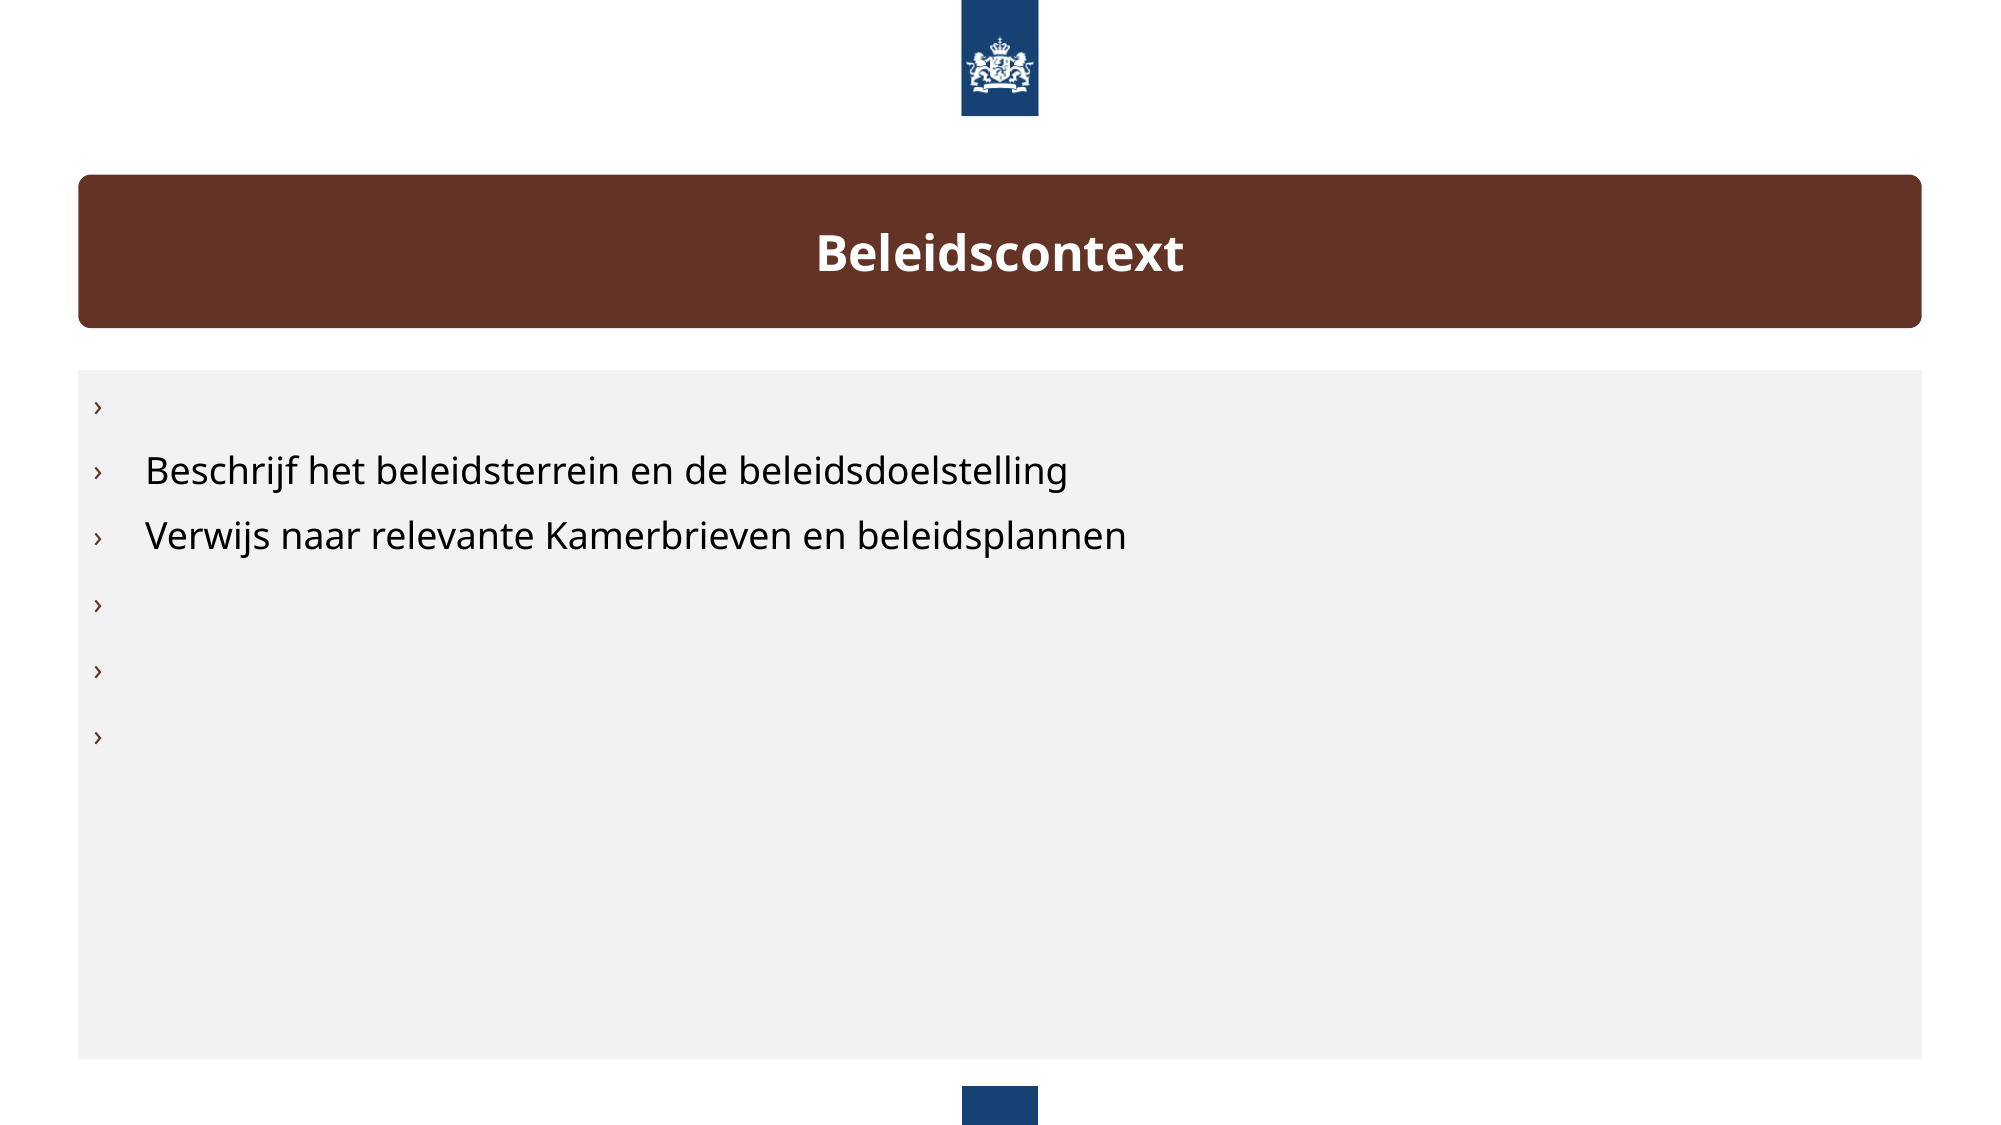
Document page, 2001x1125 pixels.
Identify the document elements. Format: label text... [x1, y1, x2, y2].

text_box Beleidscontext [78, 174, 1922, 329]
text_box Beschrijf het beleidsterrein en de beleidsdoelstelling Verwijs naar relevante Kamerbrieven en beleidsplannen [78, 370, 1922, 1060]
